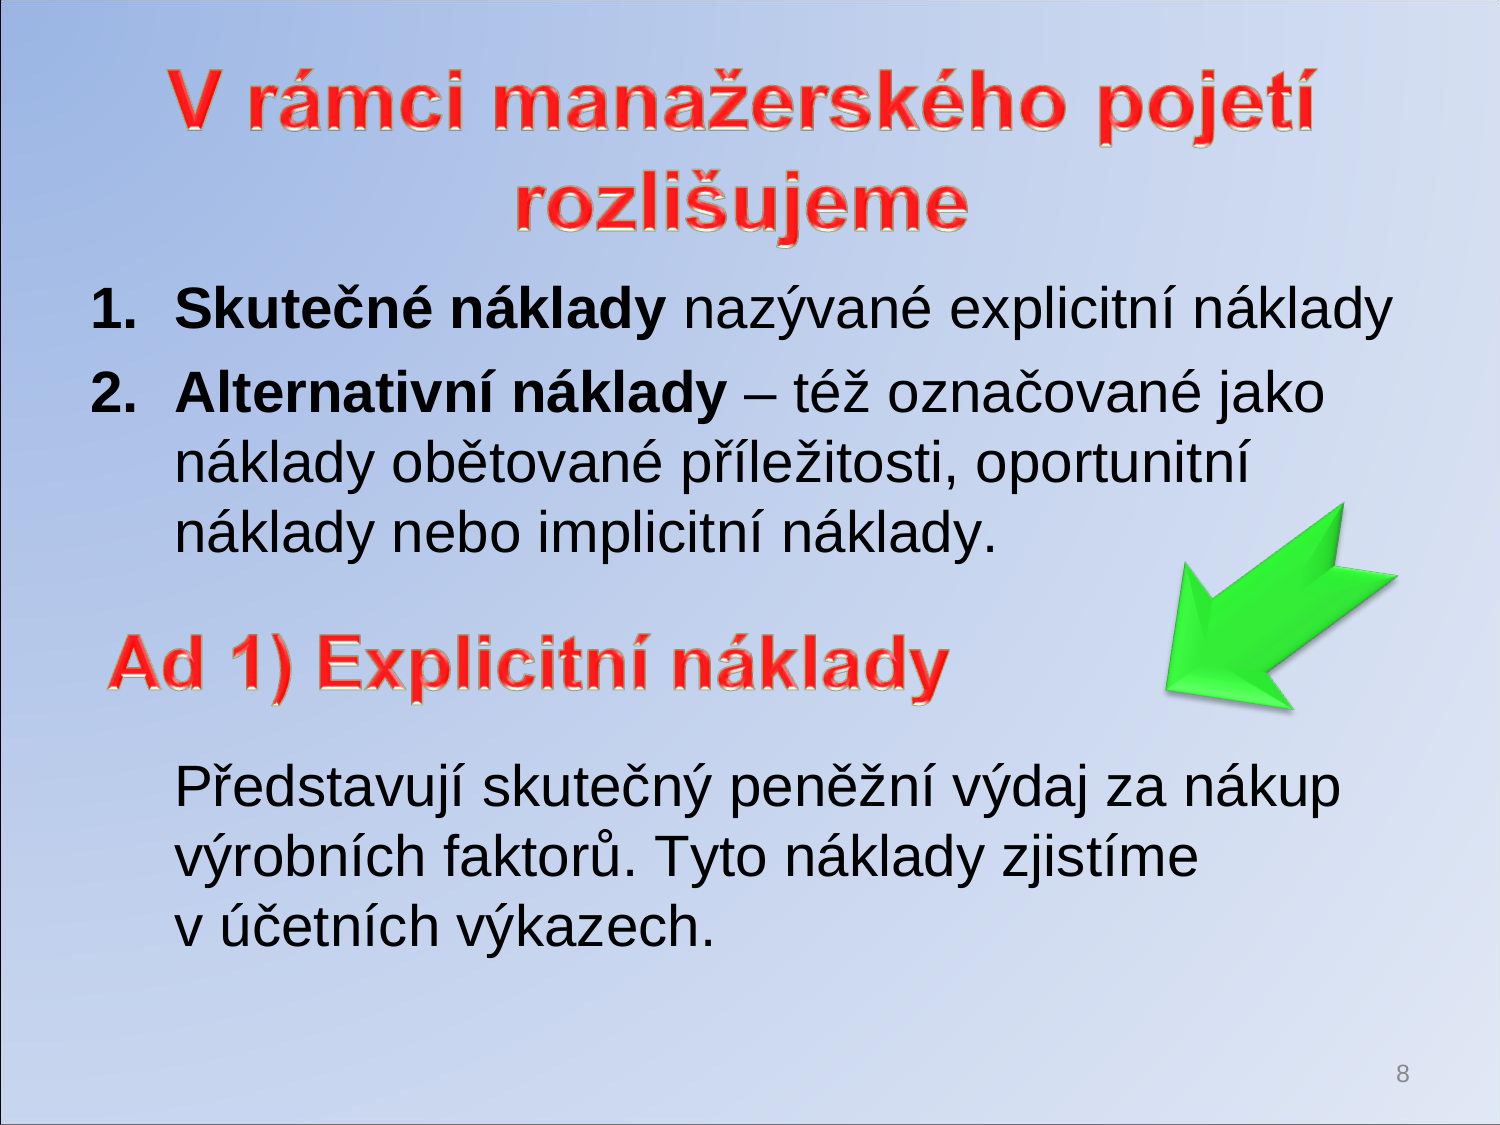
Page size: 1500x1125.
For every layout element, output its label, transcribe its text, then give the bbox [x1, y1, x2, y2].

list Skutečné náklady nazývané explicitní náklady Alternativní náklady ‒ též označované jako náklady obětované příležitosti, oportunitní náklady nebo implicitní náklady. Představují skutečný peněžní výdaj za nákup výrobních faktorů. Tyto náklady zjistíme v účetních výkazech. [75, 262, 1426, 1051]
text_box <číslo> [1074, 1042, 1426, 1103]
picture [0, 0, 1500, 1125]
